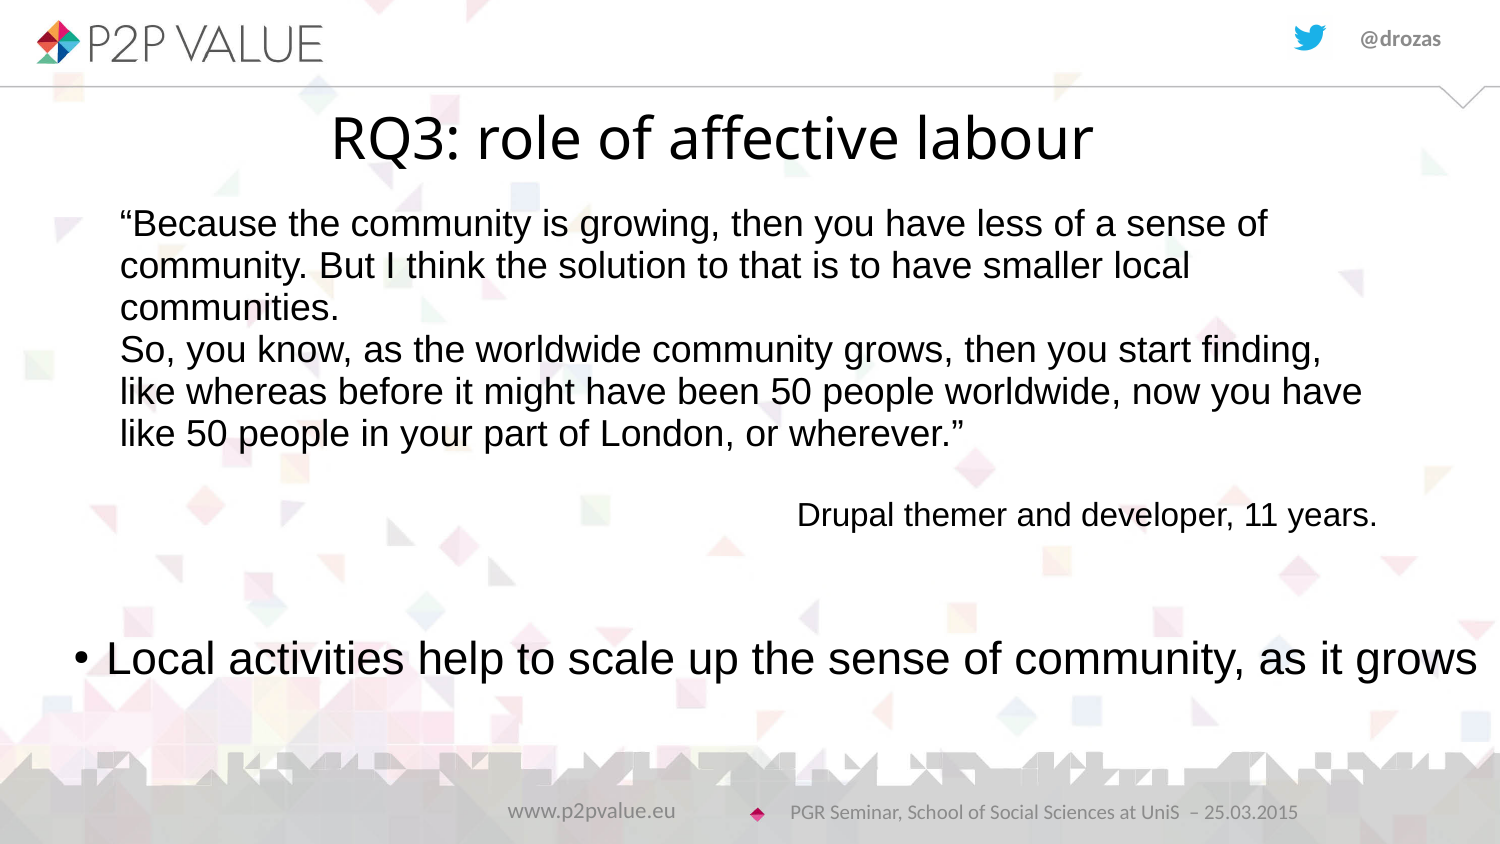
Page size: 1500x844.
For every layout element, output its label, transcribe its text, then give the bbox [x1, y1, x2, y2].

title RQ3: role of affective labour [60, 92, 1366, 181]
text_box @drozas [1333, 15, 1455, 60]
text_box Local activities help to scale up the sense of community, as it grows [60, 600, 1500, 766]
text_box PGR Seminar, School of Social Sciences at UniS – 25.03.2015 [777, 788, 1470, 834]
picture [0, 0, 1500, 844]
text_box www.p2pvalue.eu [501, 789, 720, 829]
text_box “Because the community is growing, then you have less of a sense of community. But I think the solution to that is to have smaller local communities. So, you know, as the worldwide community grows, then you start finding, like whereas before it might have been 50 people worldwide, now you have like 50 people in your part of London, or wherever.” Drupal themer and developer, 11 years. [105, 195, 1394, 600]
